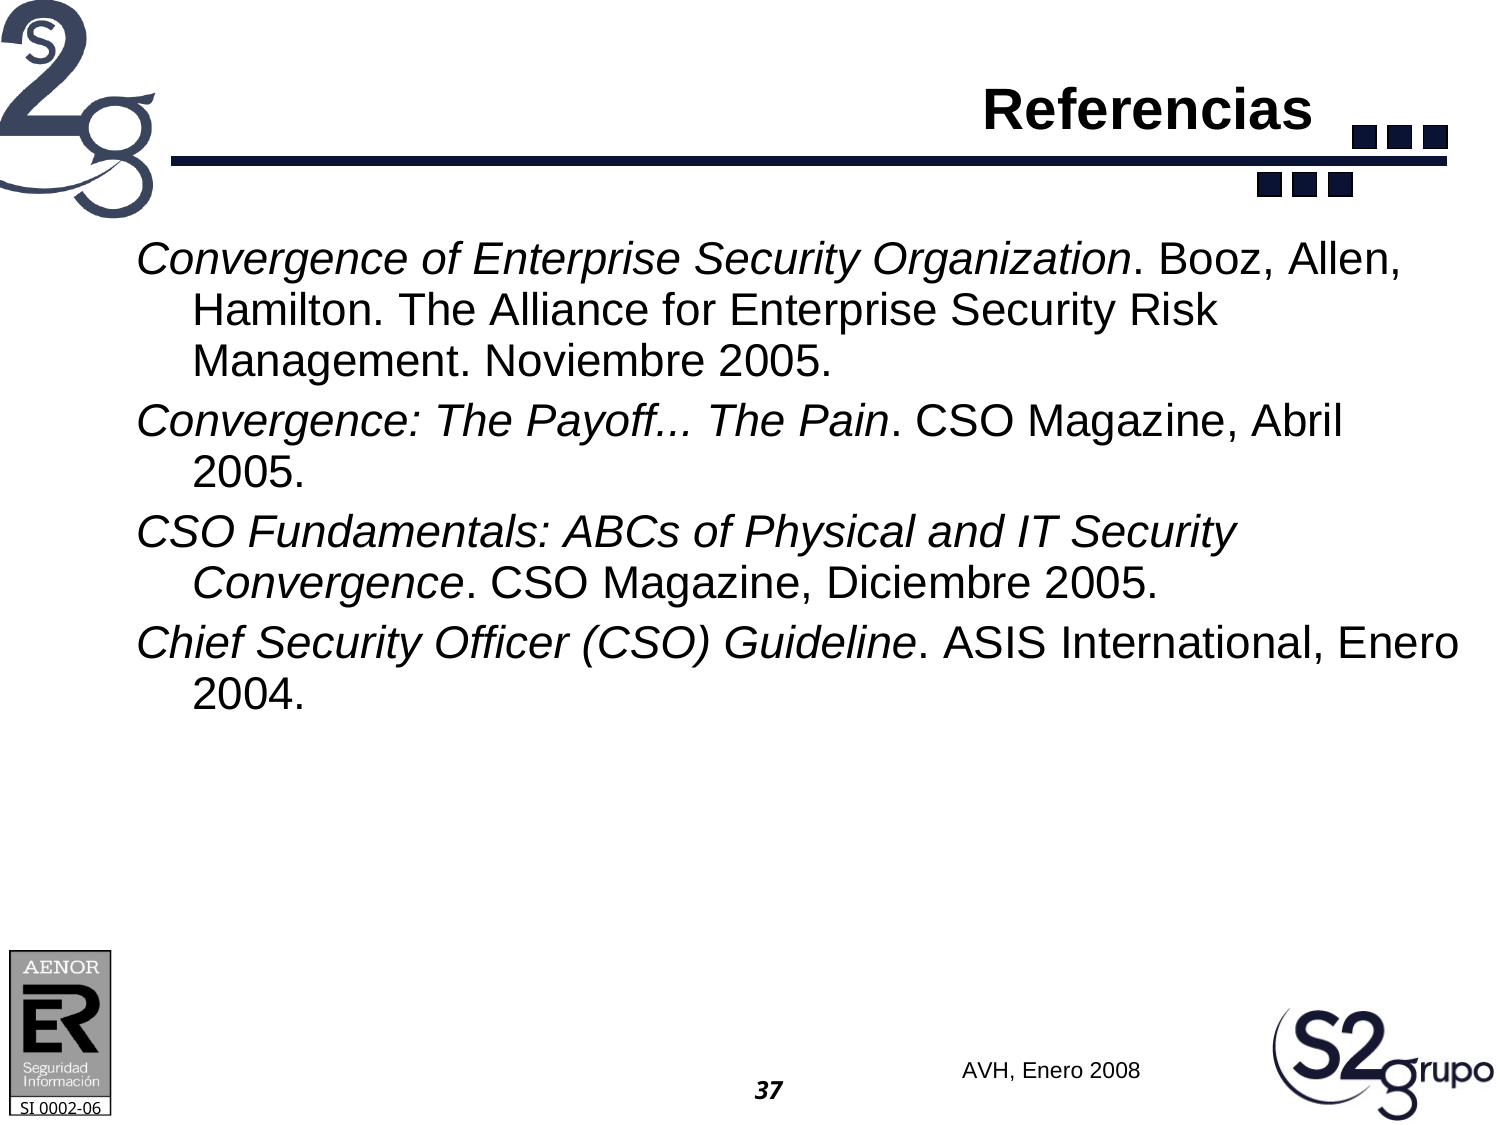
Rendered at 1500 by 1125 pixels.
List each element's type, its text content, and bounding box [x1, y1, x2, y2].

picture [0, 0, 158, 220]
picture [9, 950, 112, 1116]
text_box AVH, Enero 2008 [947, 1049, 1156, 1091]
list Convergence of Enterprise Security Organization. Booz, Allen, Hamilton. The Alliance for Enterprise Security Risk Management. Noviembre 2005. Convergence: The Payoff... The Pain. CSO Magazine, Abril 2005. CSO Fundamentals: ABCs of Physical and IT Security Convergence. CSO Magazine, Diciembre 2005. Chief Security Officer (CSO) Guideline. ASIS International, Enero 2004. [120, 177, 1477, 929]
picture [1272, 1008, 1494, 1121]
title Referencias [183, 30, 1329, 149]
